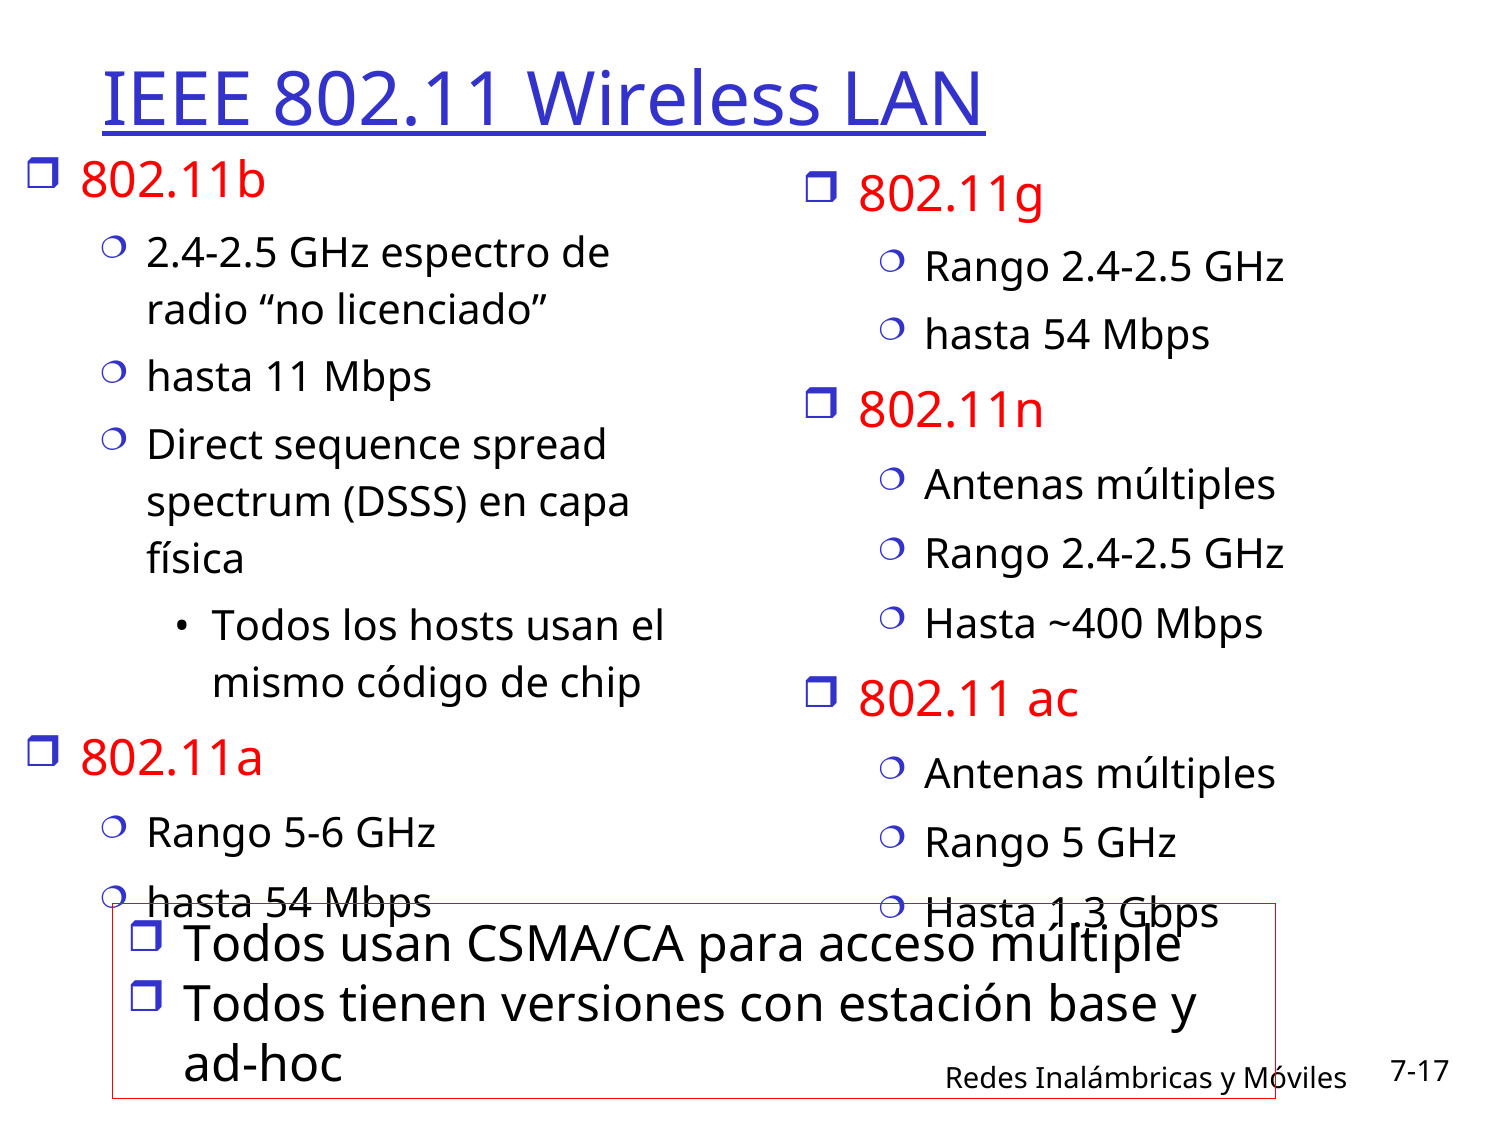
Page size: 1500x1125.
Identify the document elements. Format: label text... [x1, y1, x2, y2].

text_box Todos usan CSMA/CA para acceso múltiple Todos tienen versiones con estación base y ad-hoc [112, 903, 1276, 1099]
title IEEE 802.11 Wireless LAN [87, 2, 1363, 190]
list 802.11b 2.4-2.5 GHz espectro de radio “no licenciado” hasta 11 Mbps Direct sequence spread spectrum (DSSS) en capa física Todos los hosts usan el mismo código de chip 802.11a Rango 5-6 GHz hasta 54 Mbps [9, 136, 710, 971]
list 802.11g Rango 2.4-2.5 GHz hasta 54 Mbps 802.11n Antenas múltiples Rango 2.4-2.5 GHz Hasta ~400 Mbps 802.11 ac Antenas múltiples Rango 5 GHz Hasta 1.3 Gbps [787, 150, 1413, 920]
